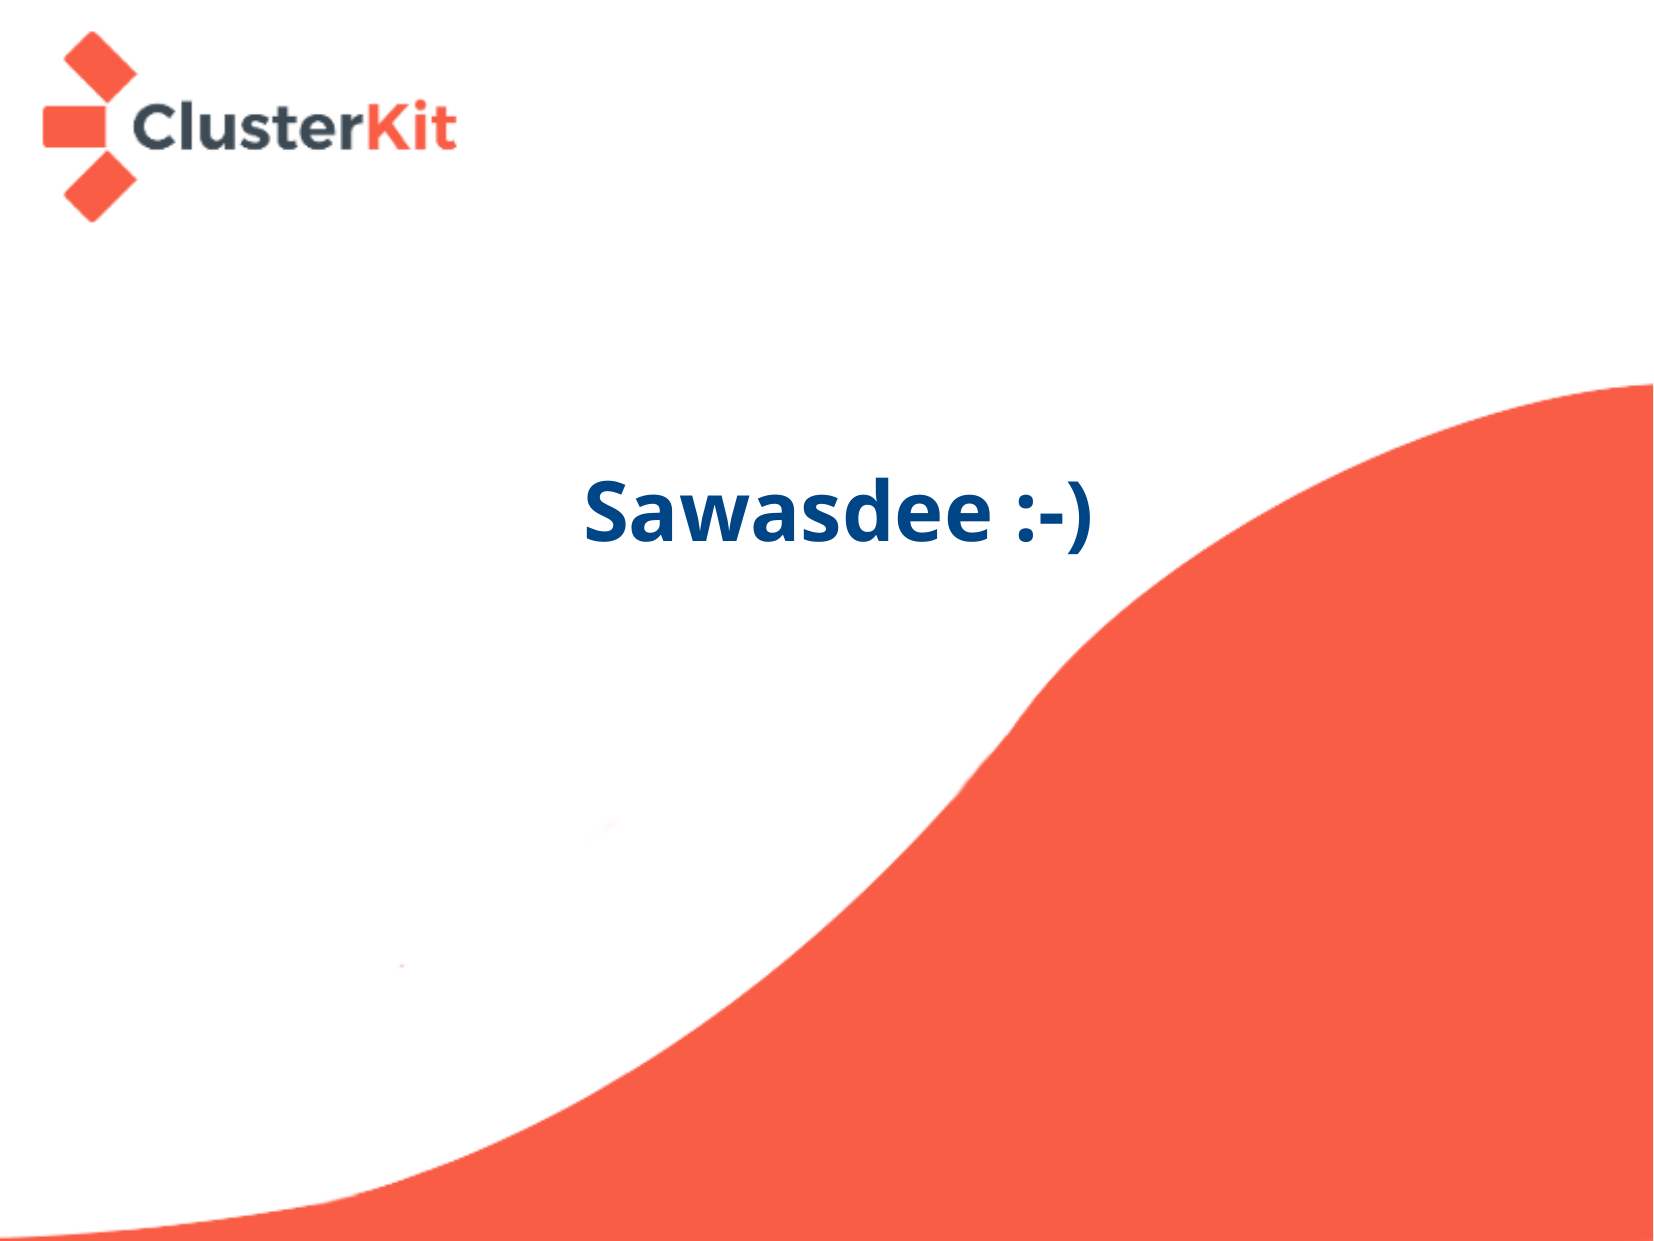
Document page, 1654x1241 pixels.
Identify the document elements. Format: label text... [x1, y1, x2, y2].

title Sawasdee :-) [463, 345, 1214, 683]
picture [0, 0, 1654, 1241]
